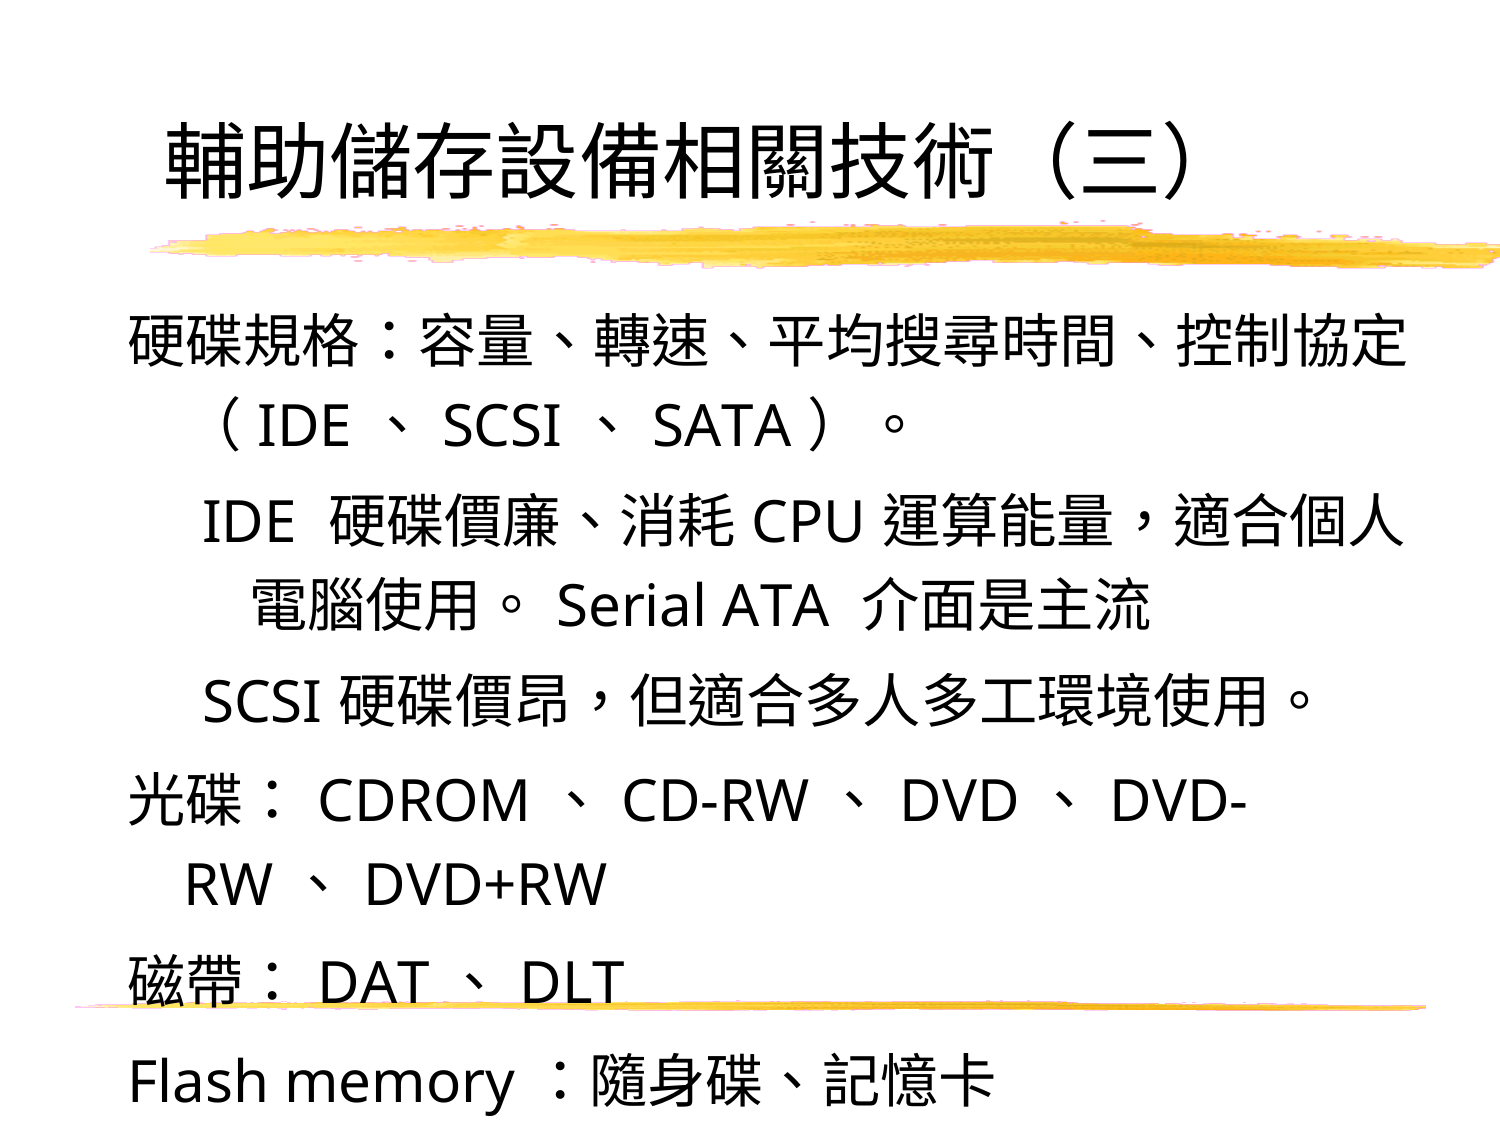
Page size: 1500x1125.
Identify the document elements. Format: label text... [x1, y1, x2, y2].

list 硬碟規格：容量、轉速、平均搜尋時間、控制協定（IDE、SCSI、SATA）。 IDE 硬碟價廉、消耗CPU運算能量，適合個人電腦使用。Serial ATA 介面是主流 SCSI硬碟價昂，但適合多人多工環境使用。 光碟：CDROM、CD-RW、DVD、DVD-RW、DVD+RW 磁帶：DAT、DLT Flash memory：隨身碟、記憶卡 記憶卡總類繁多，差異多半在輸出入電路，內部構造差不多 [112, 287, 1457, 1001]
picture [75, 999, 1426, 1013]
picture [150, 215, 1500, 279]
title 輔助儲存設備相關技術（三） [66, 22, 1342, 225]
